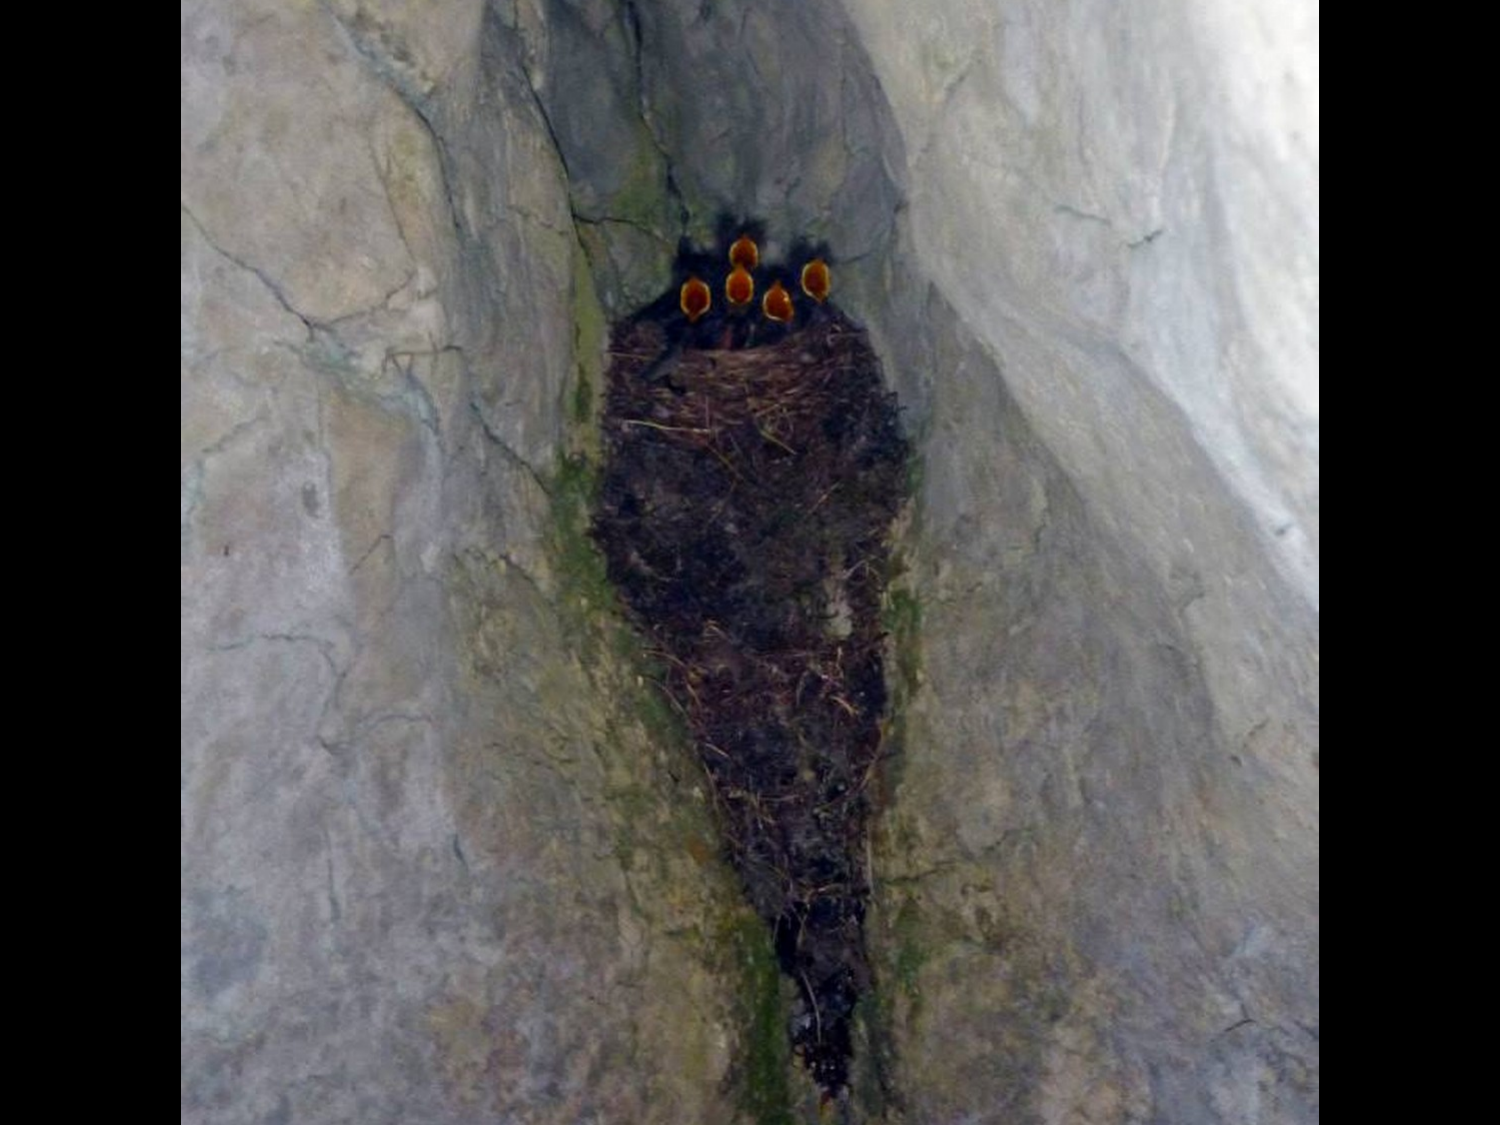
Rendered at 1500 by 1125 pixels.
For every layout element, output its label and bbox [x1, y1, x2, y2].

picture [181, 0, 1319, 1125]
